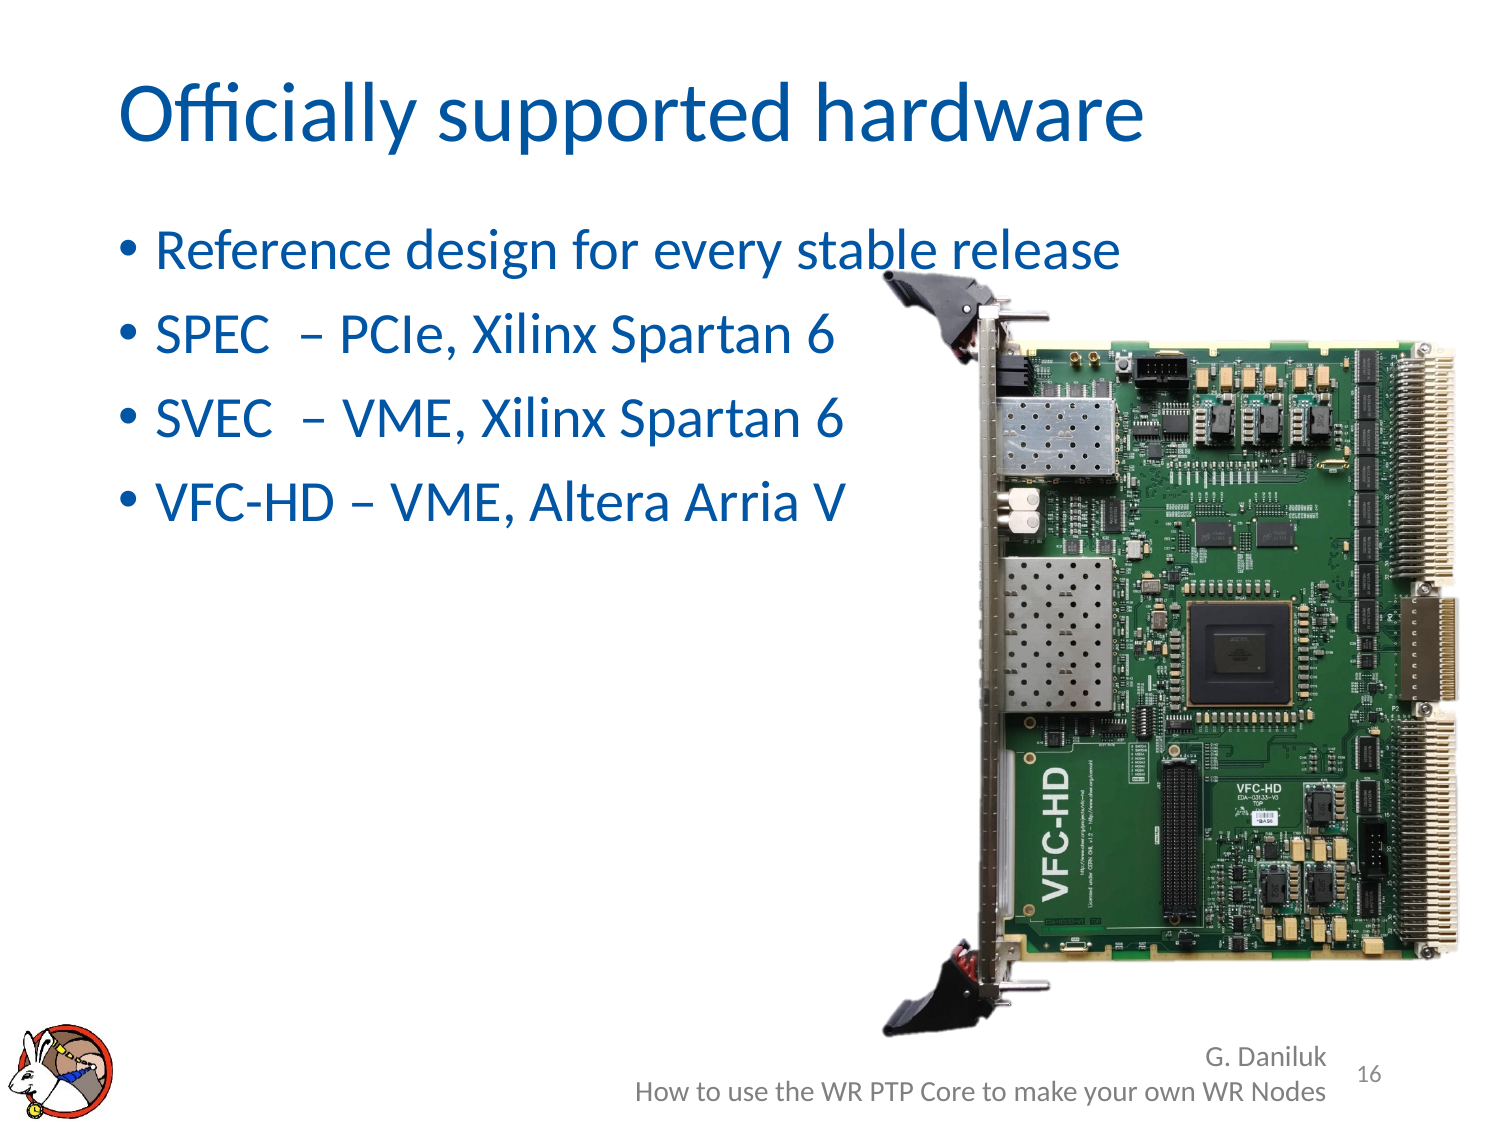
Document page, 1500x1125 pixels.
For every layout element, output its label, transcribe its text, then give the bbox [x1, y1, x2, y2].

picture [7, 1024, 113, 1121]
picture [881, 262, 1468, 1044]
text_box G. Daniluk How to use the WR PTP Core to make your own WR Nodes [112, 1029, 1342, 1115]
slide_number <number> [1342, 1044, 1397, 1103]
list Reference design for every stable release SPEC – PCIe, Xilinx Spartan 6 SVEC – VME, Xilinx Spartan 6 VFC-HD – VME, Altera Arria V [103, 211, 1397, 1014]
title Officially supported hardware [103, 59, 1397, 169]
